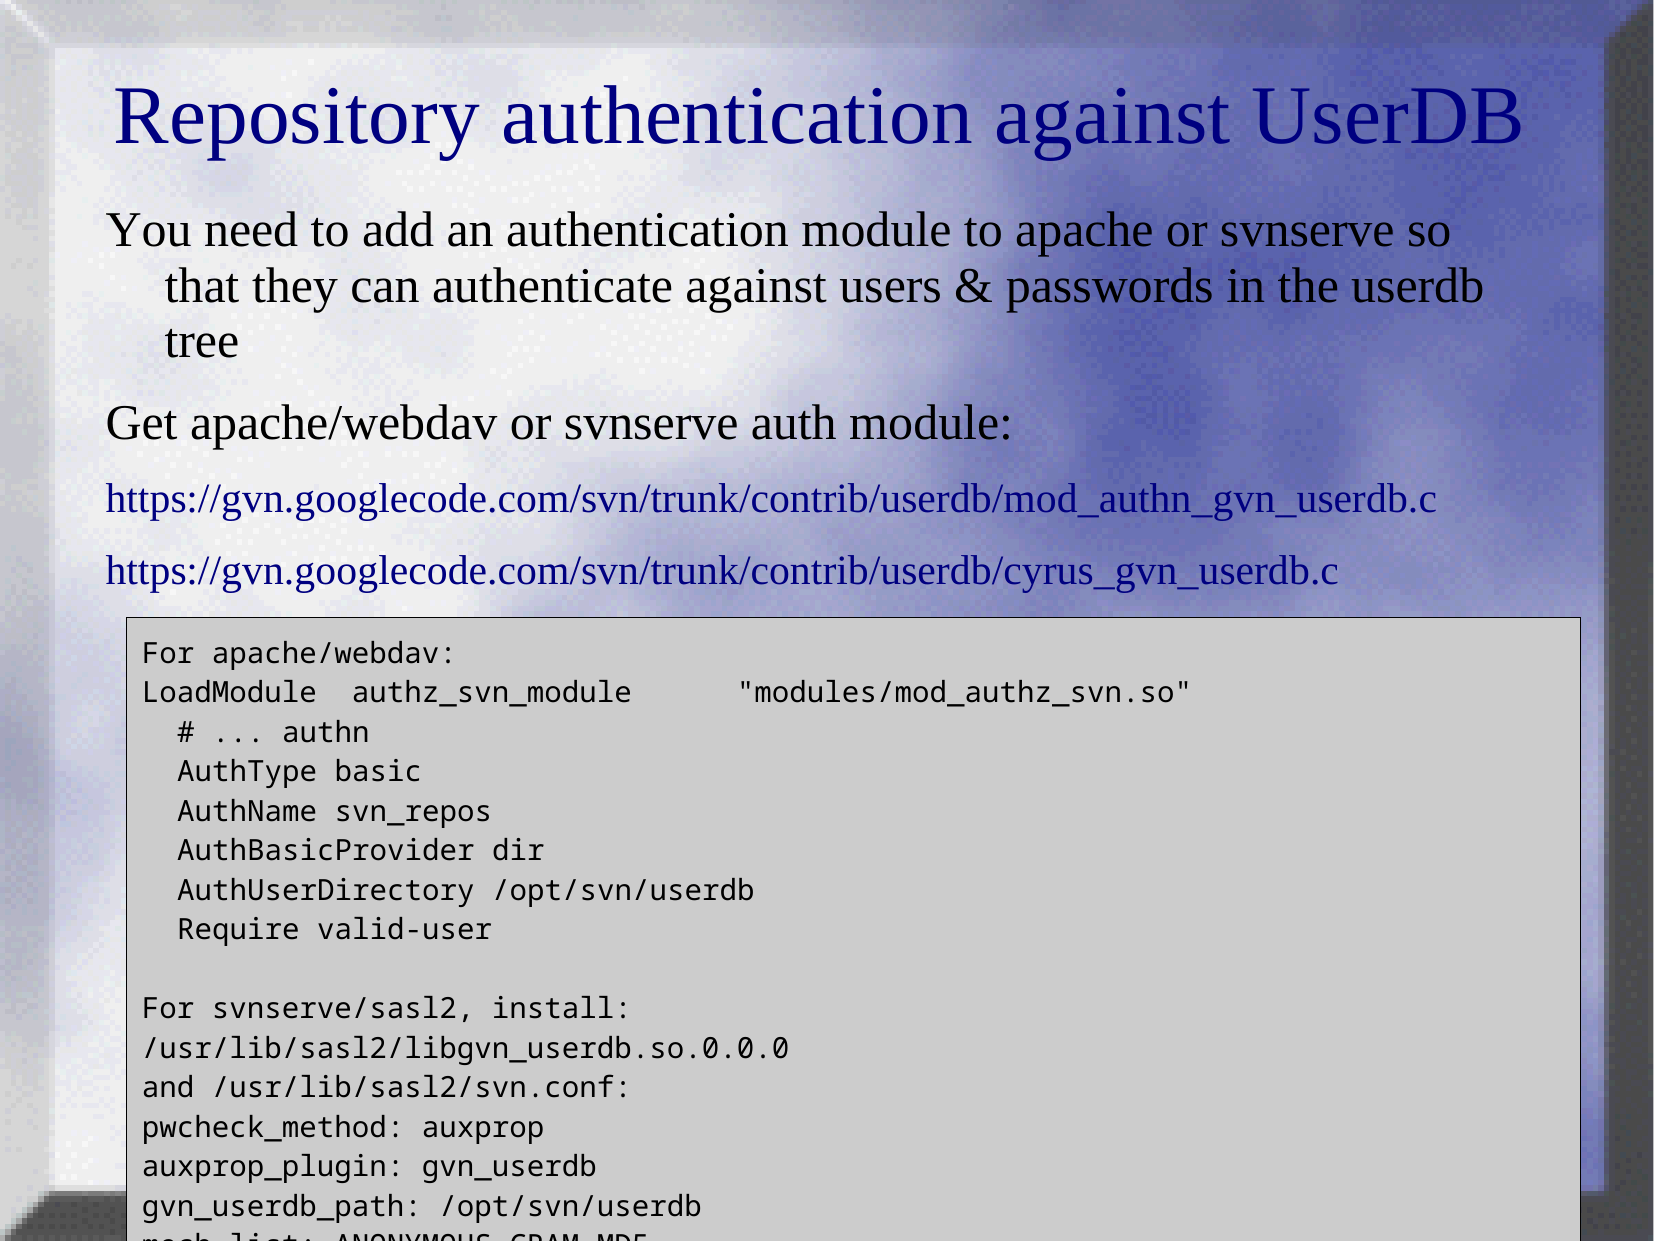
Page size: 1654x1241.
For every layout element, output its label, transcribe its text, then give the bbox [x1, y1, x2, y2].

title Repository authentication against UserDB [86, 67, 1555, 165]
list You need to add an authentication module to apache or svnserve so that they can authenticate against users & passwords in the userdb tree Get apache/webdav or svnserve auth module: https://gvn.googlecode.com/svn/trunk/contrib/userdb/mod_authn_gvn_userdb.c https://gvn.googlecode.com/svn/trunk/contrib/userdb/cyrus_gvn_userdb.c [105, 202, 1518, 643]
picture [0, 0, 1654, 1241]
text_box For apache/webdav: LoadModule authz_svn_module "modules/mod_authz_svn.so" # ... authn AuthType basic AuthName svn_repos AuthBasicProvider dir AuthUserDirectory /opt/svn/userdb Require valid-user For svnserve/sasl2, install: /usr/lib/sasl2/libgvn_userdb.so.0.0.0 and /usr/lib/sasl2/svn.conf: pwcheck_method: auxprop auxprop_plugin: gvn_userdb gvn_userdb_path: /opt/svn/userdb mech_list: ANONYMOUS CRAM-MD5 [126, 617, 1581, 1184]
